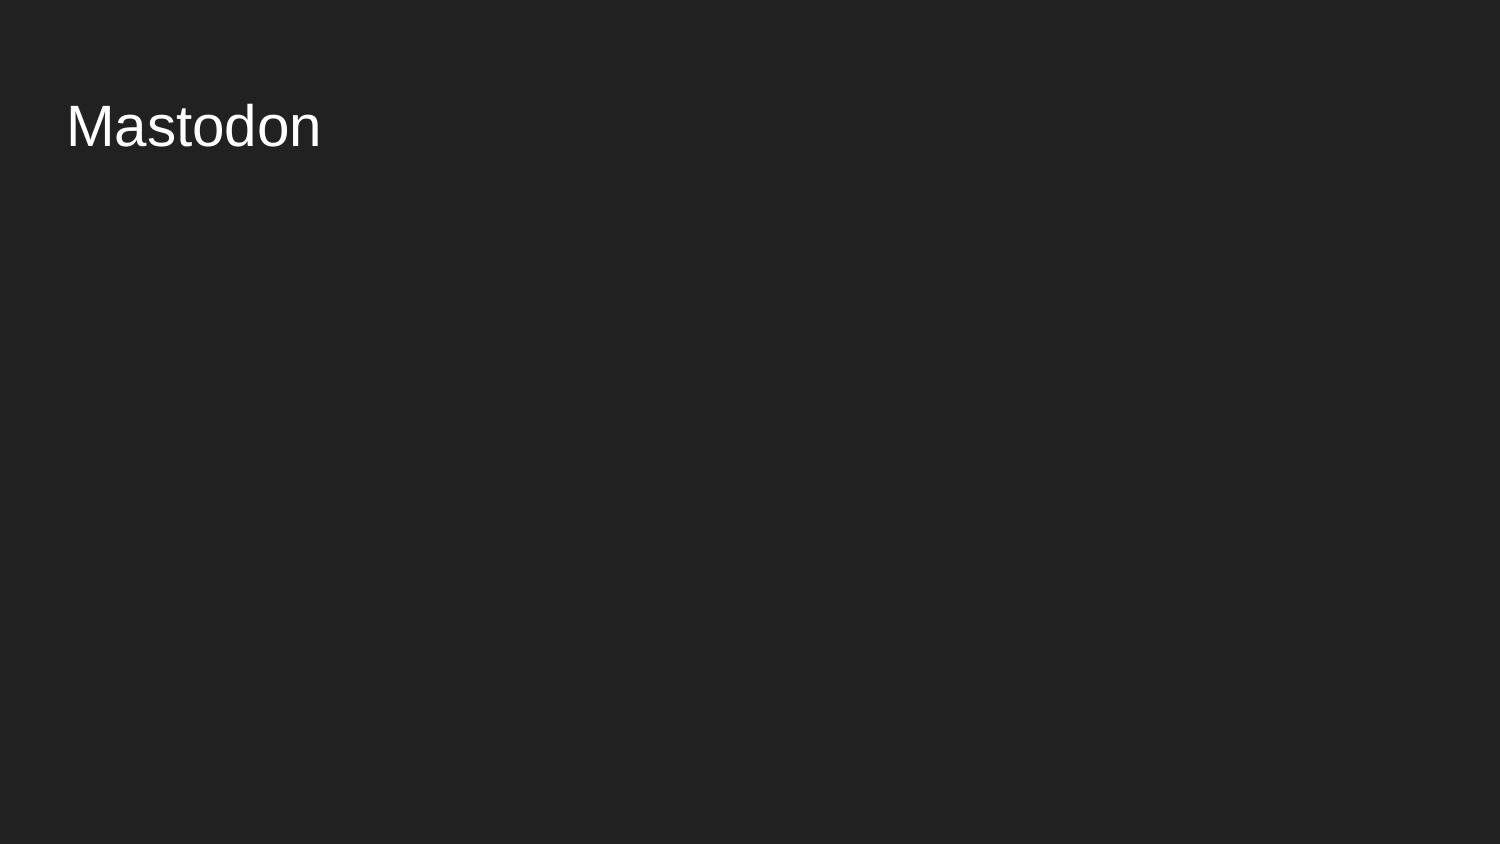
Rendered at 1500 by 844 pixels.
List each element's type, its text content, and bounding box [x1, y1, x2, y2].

title Mastodon [51, 72, 1449, 167]
